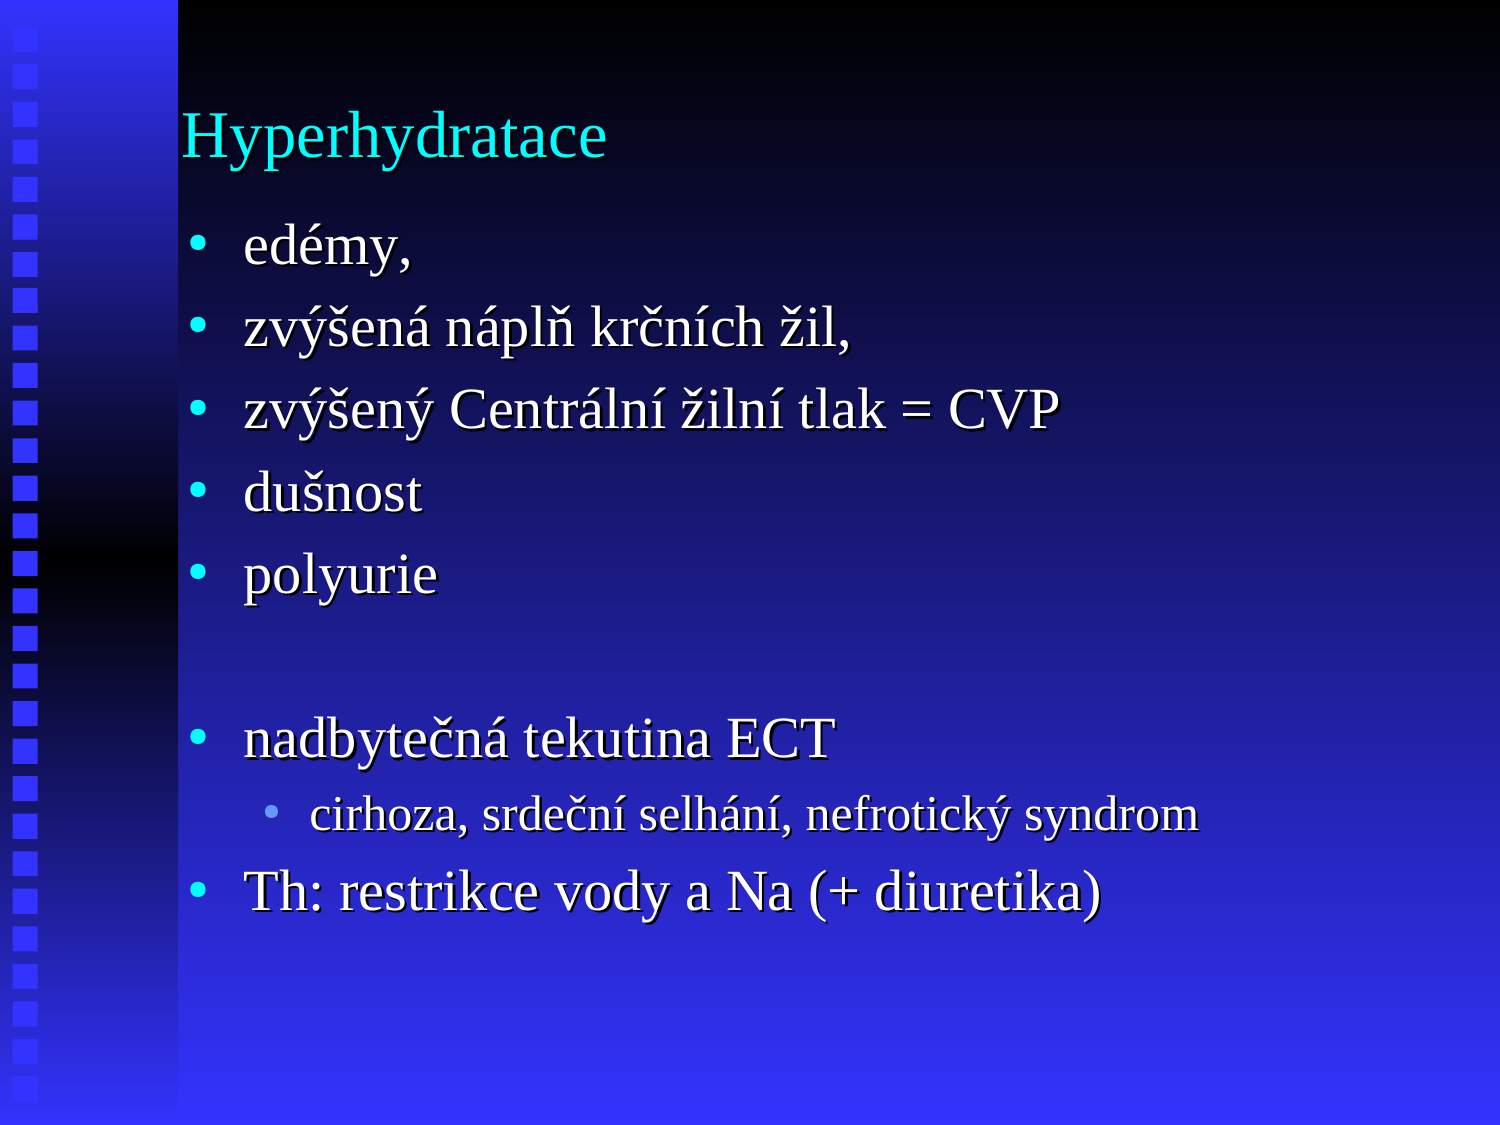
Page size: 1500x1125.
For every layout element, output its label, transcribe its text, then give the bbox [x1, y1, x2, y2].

title Hyperhydratace [181, 39, 1457, 227]
list edémy, zvýšená náplň krčních žil, zvýšený Centrální žilní tlak = CVP dušnost polyurie nadbytečná tekutina ECT cirhoza, srdeční selhání, nefrotický syndrom Th: restrikce vody a Na (+ diuretika) [187, 208, 1463, 1094]
